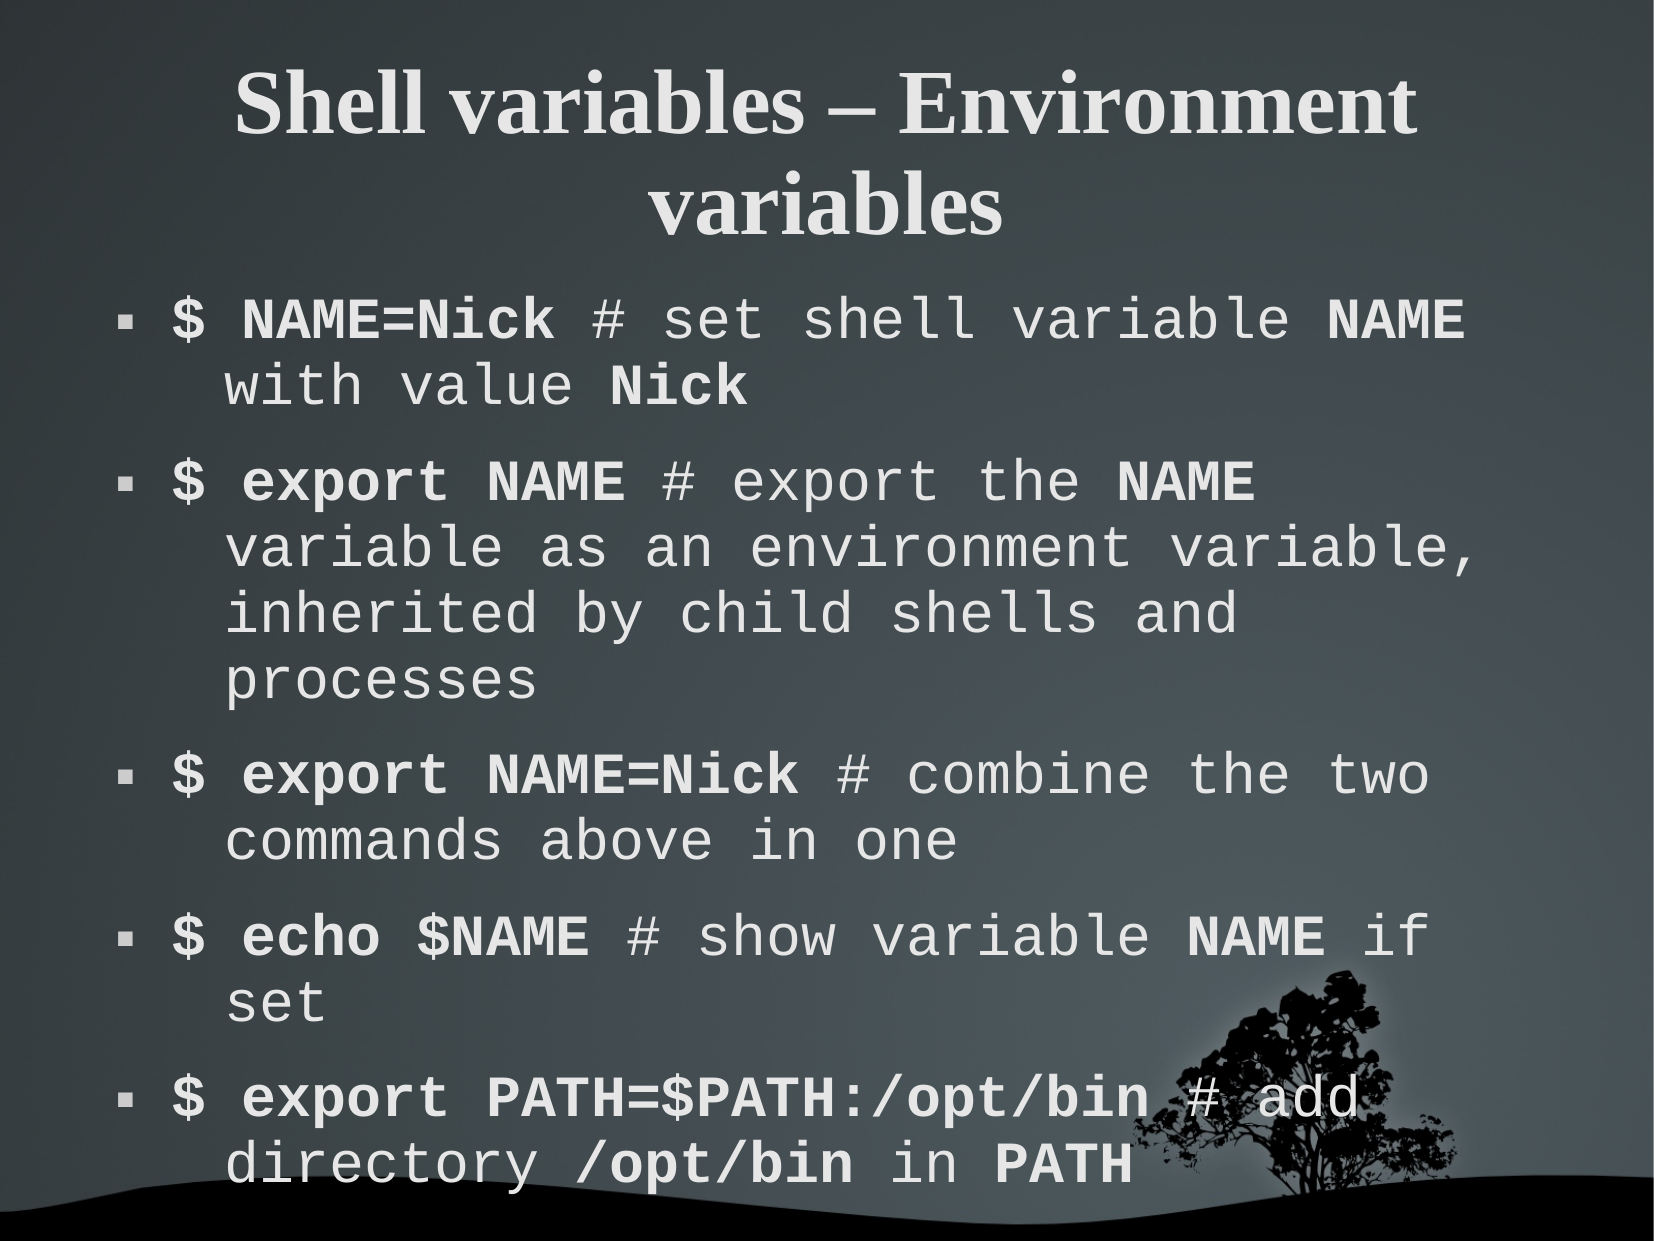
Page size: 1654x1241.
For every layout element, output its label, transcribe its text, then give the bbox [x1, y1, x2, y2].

title Shell variables – Environment variables [82, 33, 1571, 273]
picture [0, 0, 1654, 1241]
list $ NAME=Nick # set shell variable NAME with value Nick $ export NAME # export the NAME variable as an environment variable, inherited by child shells and processes $ export NAME=Nick # combine the two commands above in one $ echo $NAME # show variable NAME if set $ export PATH=$PATH:/opt/bin # add directory /opt/bin in PATH [82, 290, 1571, 1201]
